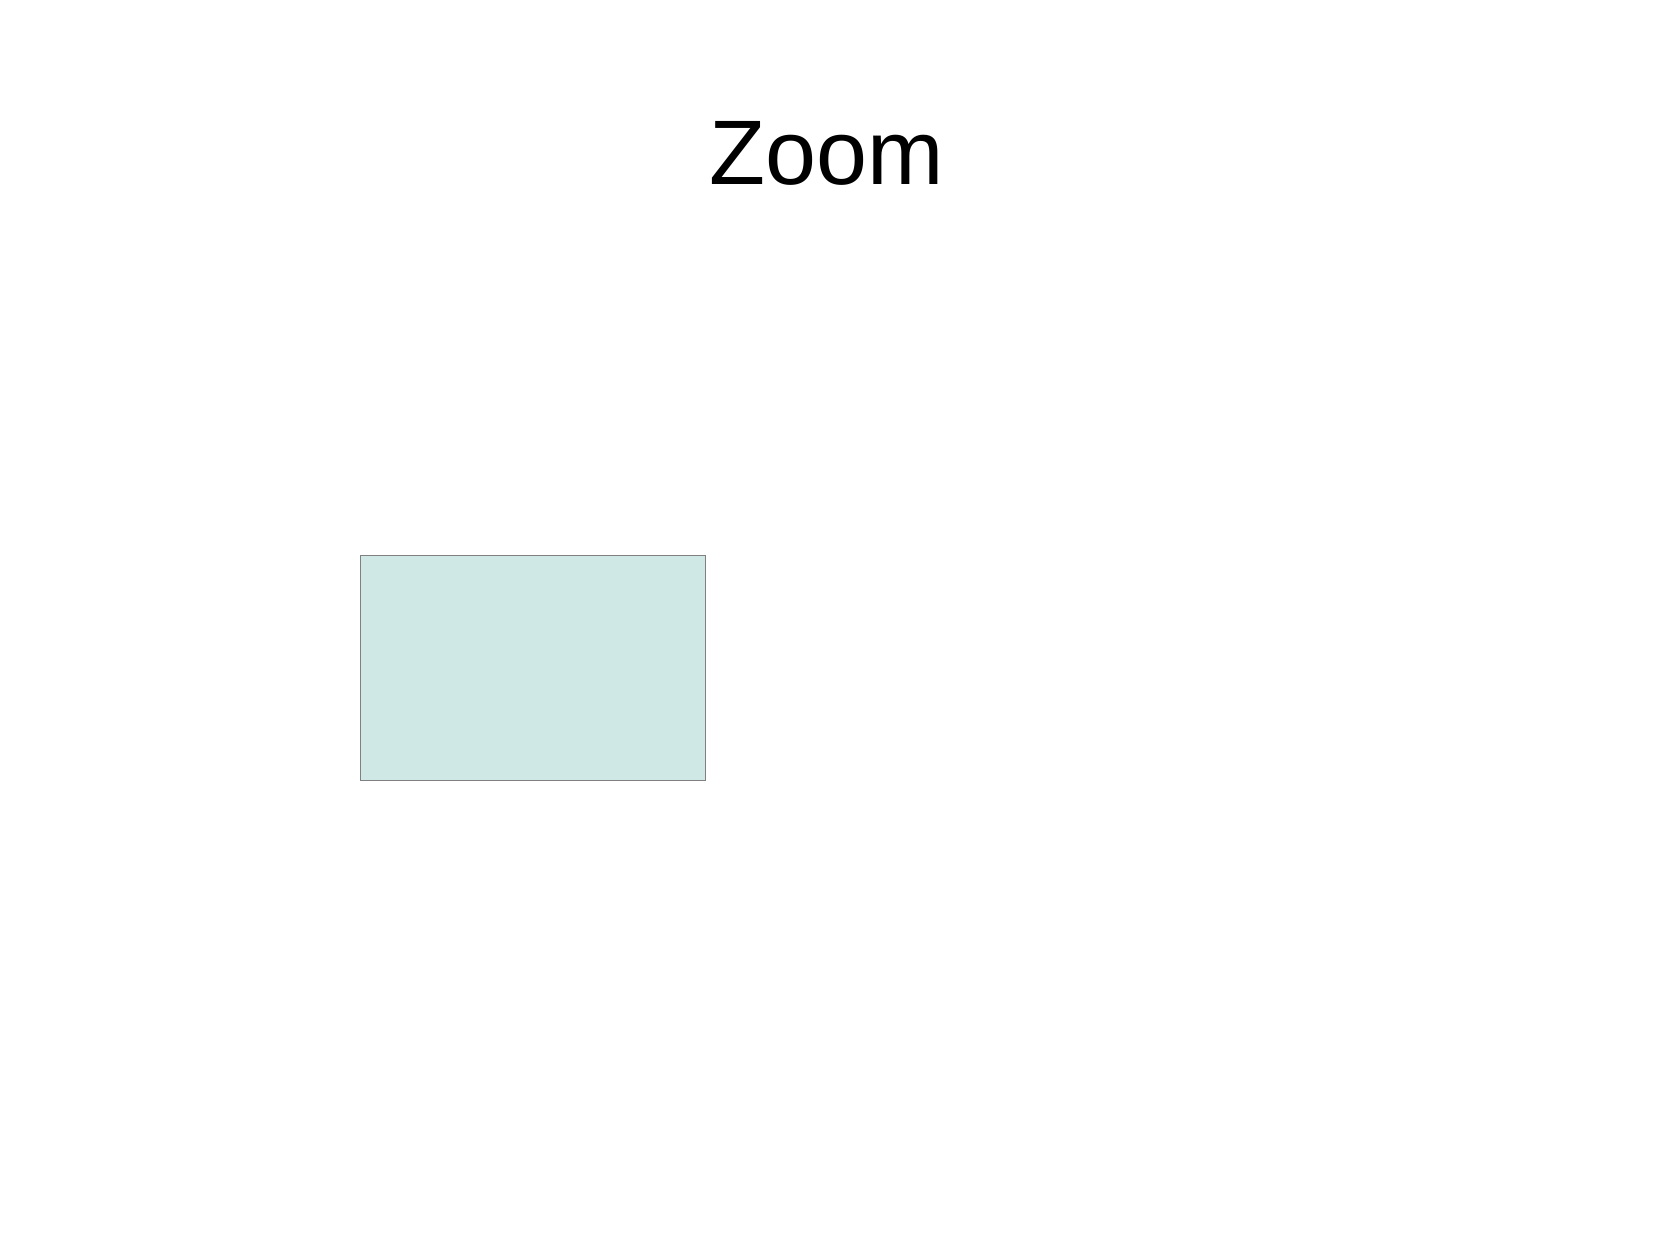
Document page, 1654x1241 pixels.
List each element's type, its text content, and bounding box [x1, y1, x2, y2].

text_box [360, 555, 706, 781]
title Zoom [82, 49, 1571, 257]
